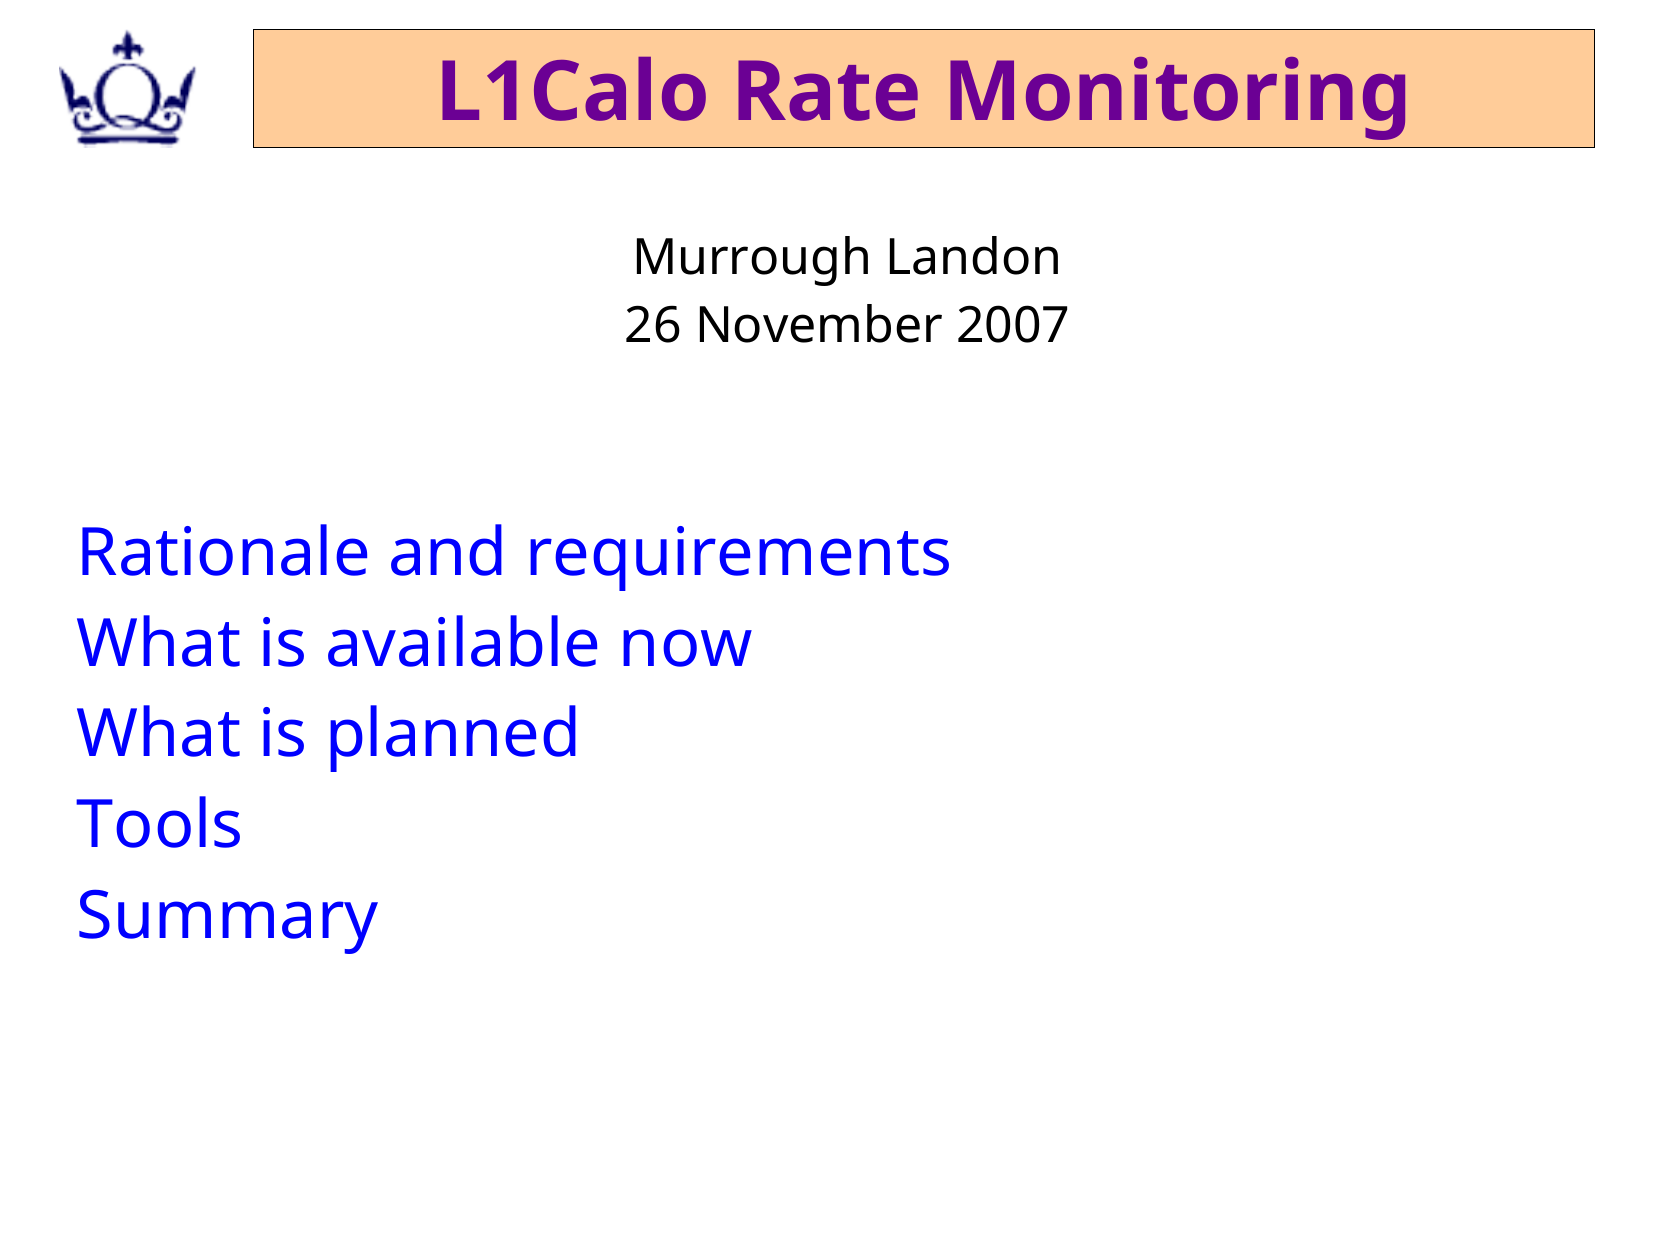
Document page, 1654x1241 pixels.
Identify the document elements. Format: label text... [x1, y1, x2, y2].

title L1Calo Rate Monitoring [253, 29, 1595, 148]
list Rationale and requirements What is available now What is planned Tools Summary [59, 503, 1595, 1127]
picture [59, 29, 200, 148]
text_box Murrough Landon 26 November 2007 [476, 220, 1219, 361]
